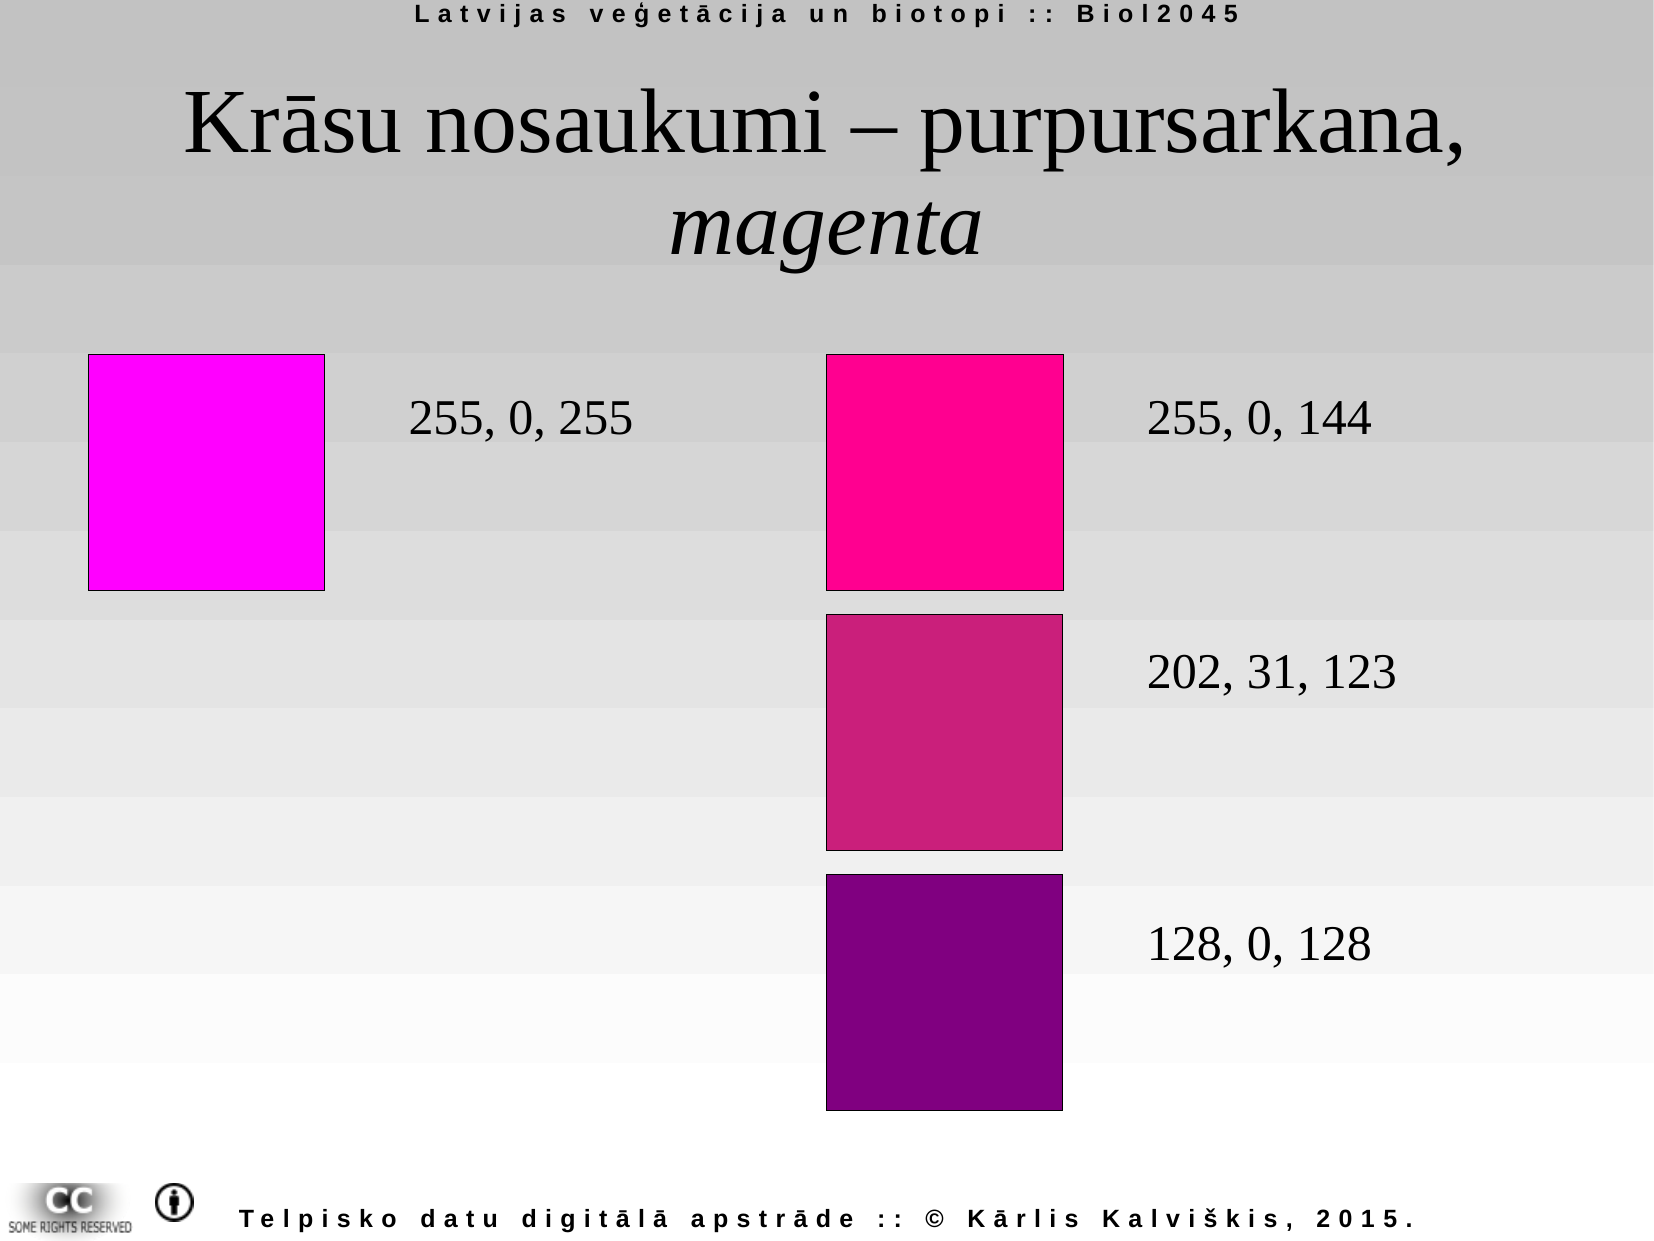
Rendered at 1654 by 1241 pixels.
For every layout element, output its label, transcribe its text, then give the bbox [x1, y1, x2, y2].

text_box [826, 354, 1064, 591]
title Krāsu nosaukumi – purpursarkana, magenta [29, 49, 1625, 296]
text_box 255, 0, 255 [408, 389, 634, 446]
text_box 202, 31, 123 [1146, 643, 1397, 700]
picture [0, 0, 1654, 1241]
text_box [826, 874, 1063, 1111]
text_box 255, 0, 144 [1146, 389, 1372, 446]
text_box [88, 354, 325, 591]
text_box 128, 0, 128 [1146, 915, 1372, 972]
text_box [826, 614, 1063, 851]
